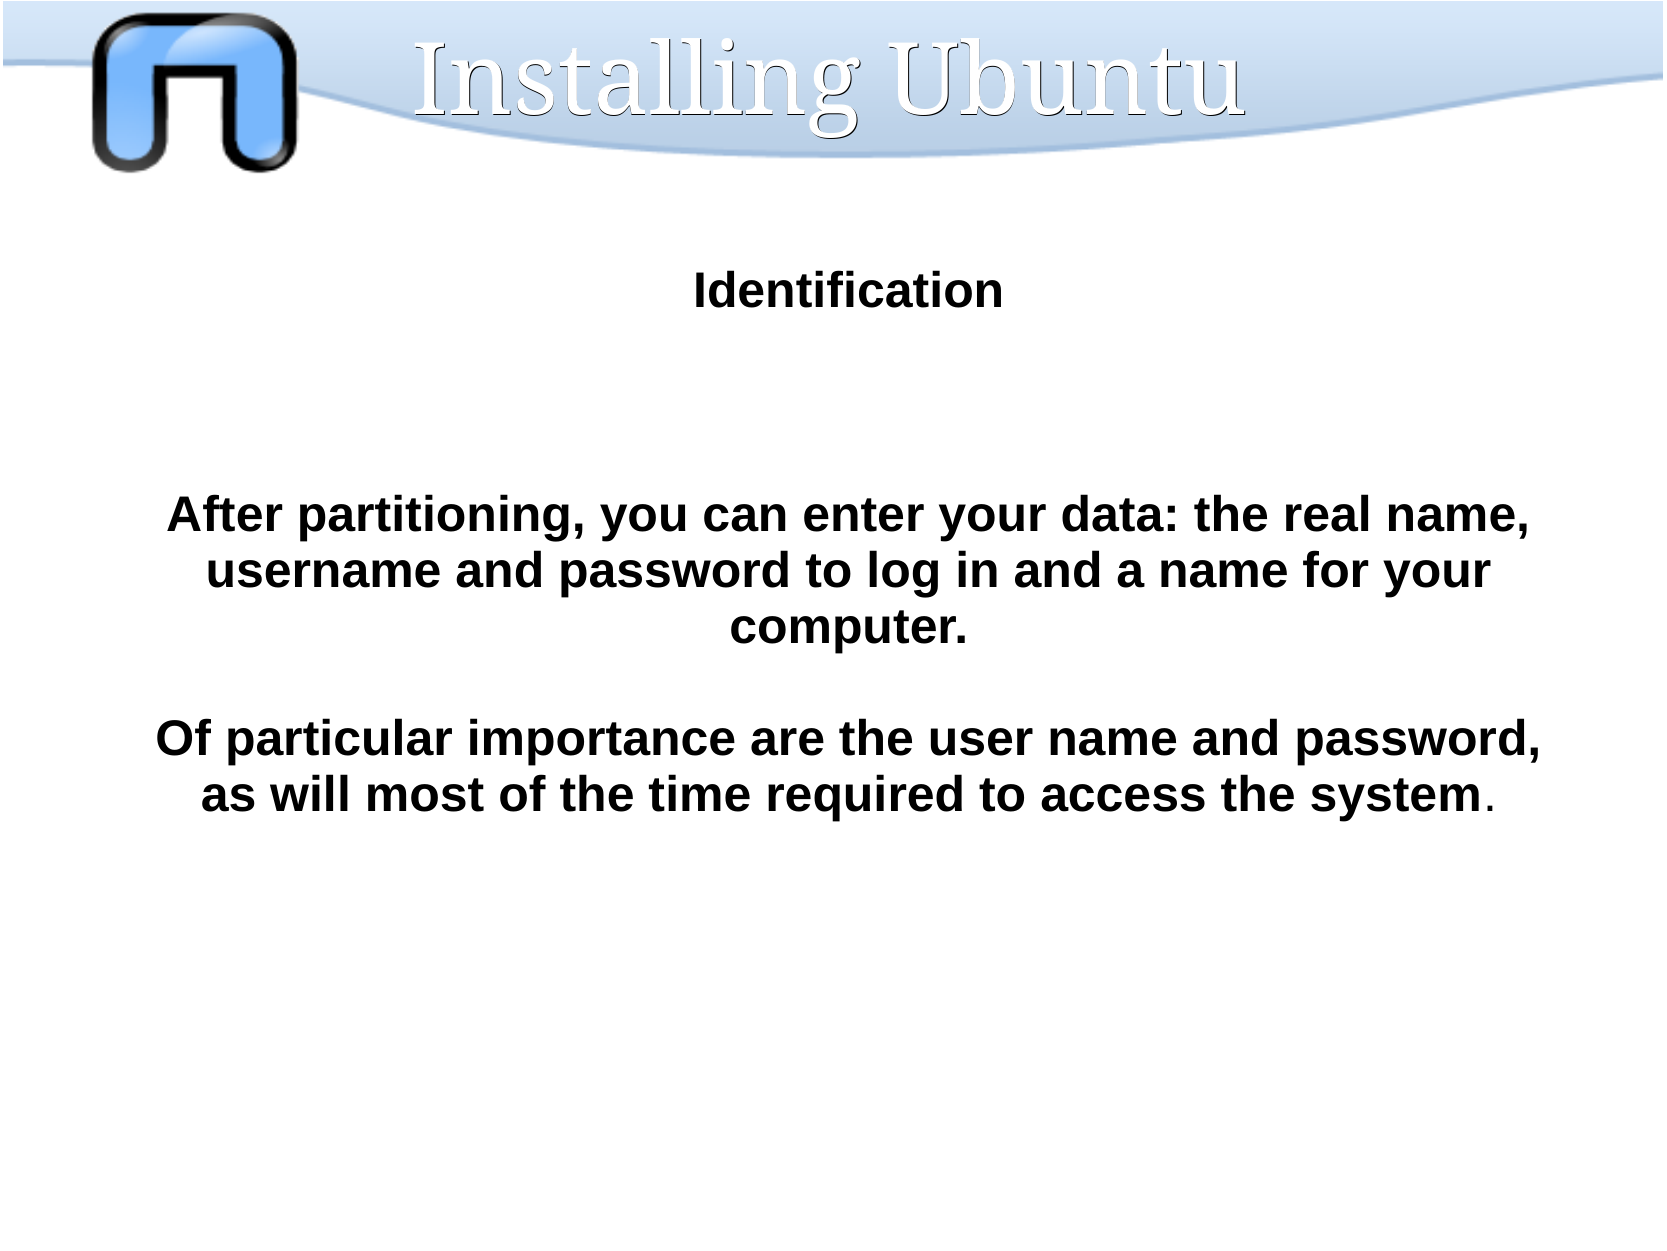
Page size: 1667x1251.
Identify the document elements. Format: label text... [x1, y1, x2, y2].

list Identification After partitioning, you can enter your data: the real name, username and password to log in and a name for your computer. Of particular importance are the user name and password, as will most of the time required to access the system. [122, 256, 1575, 1188]
picture [0, 0, 1667, 1251]
text_box Installing Ubuntu [397, 0, 1433, 272]
